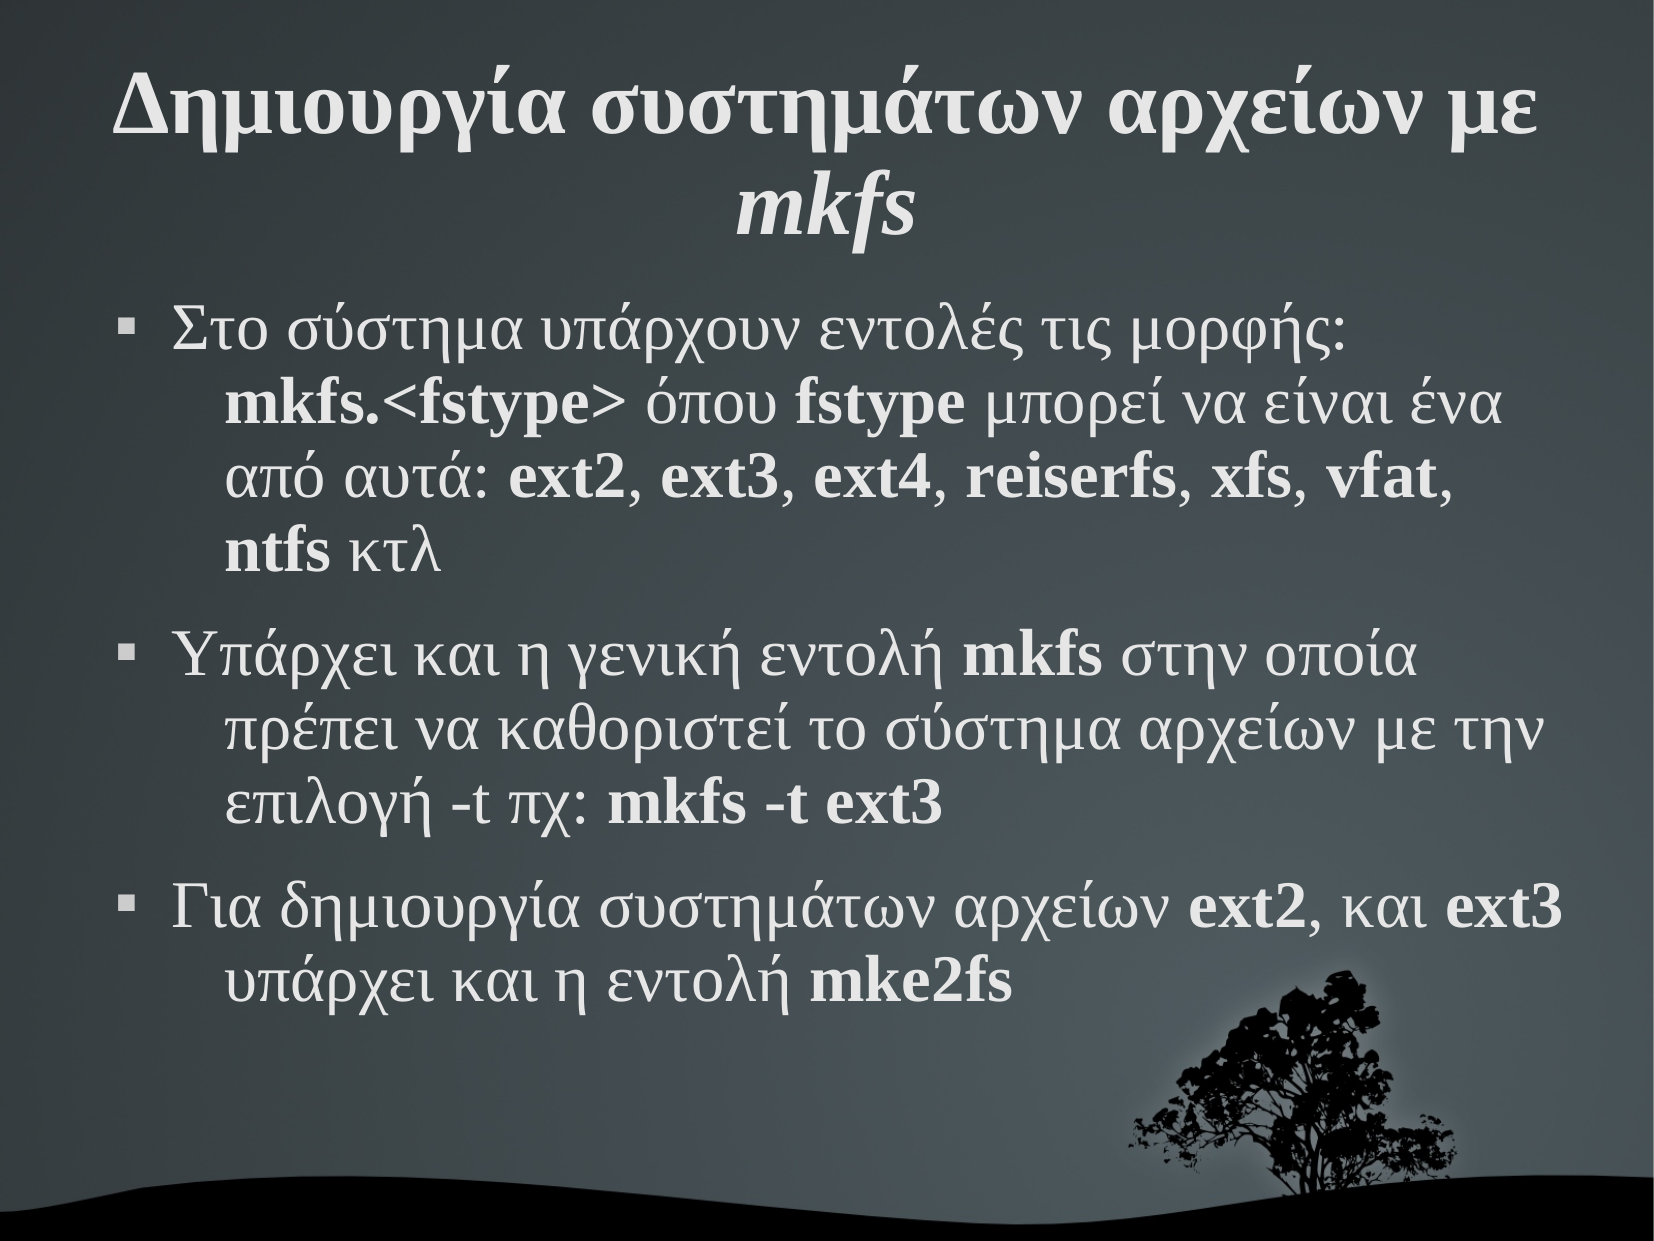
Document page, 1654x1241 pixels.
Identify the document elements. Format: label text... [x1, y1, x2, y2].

picture [0, 0, 1654, 1241]
list Στο σύστημα υπάρχουν εντολές τις μορφής: mkfs.<fstype> όπου fstype μπορεί να είναι ένα από αυτά: ext2, ext3, ext4, reiserfs, xfs, vfat, ntfs κτλ Υπάρχει και η γενική εντολή mkfs στην οποία πρέπει να καθοριστεί το σύστημα αρχείων με την επιλογή -t πχ: mkfs -t ext3 Για δημιουργία συστημάτων αρχείων ext2, και ext3 υπάρχει και η εντολή mke2fs [82, 290, 1571, 1122]
title Δημιουργία συστημάτων αρχείων με mkfs [82, 33, 1571, 273]
